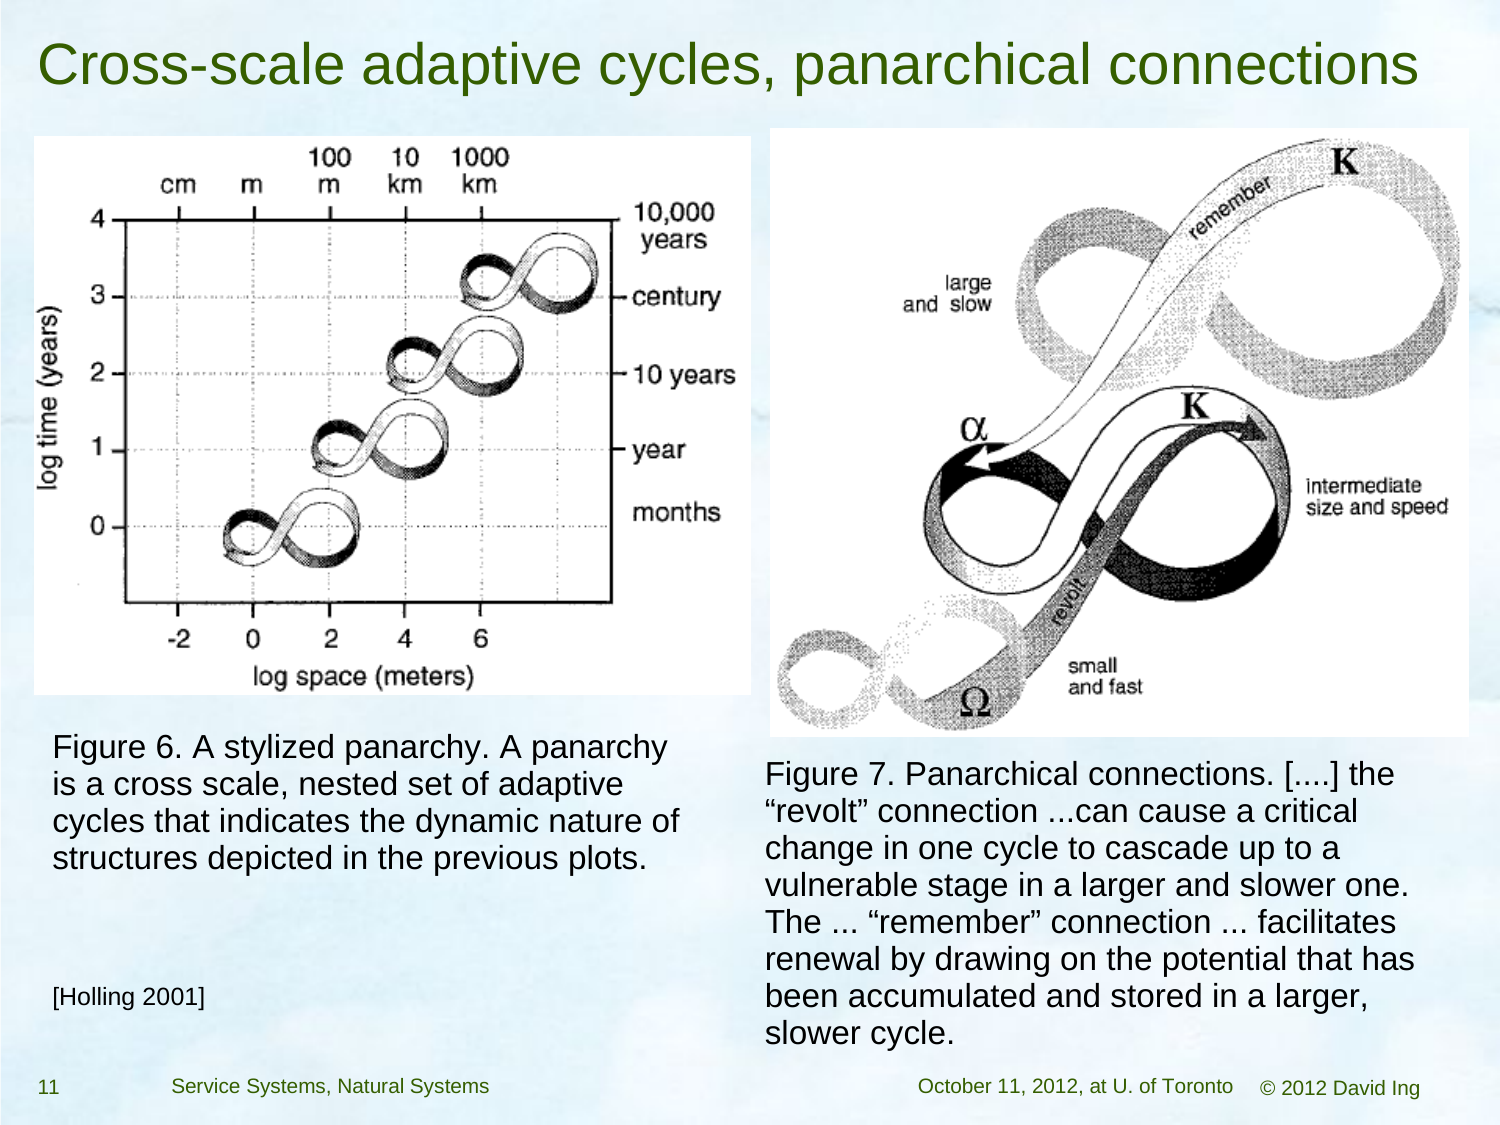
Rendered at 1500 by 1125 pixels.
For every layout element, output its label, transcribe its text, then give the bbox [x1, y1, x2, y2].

title Cross-scale adaptive cycles, panarchical connections [37, 37, 1463, 152]
text_box Figure 6. A stylized panarchy. A panarchy is a cross scale, nested set of adaptive cycles that indicates the dynamic nature of structures depicted in the previous plots. [37, 721, 713, 885]
picture [0, 0, 1500, 1125]
text_box [Holling 2001] [37, 975, 713, 1018]
text_box Figure 7. Panarchical connections. [....] the “revolt” connection ...can cause a critical change in one cycle to cascade up to a vulnerable stage in a larger and slower one. The ... “remember” connection ... facilitates renewal by drawing on the potential that has been accumulated and stored in a larger, slower cycle. [750, 748, 1463, 1060]
